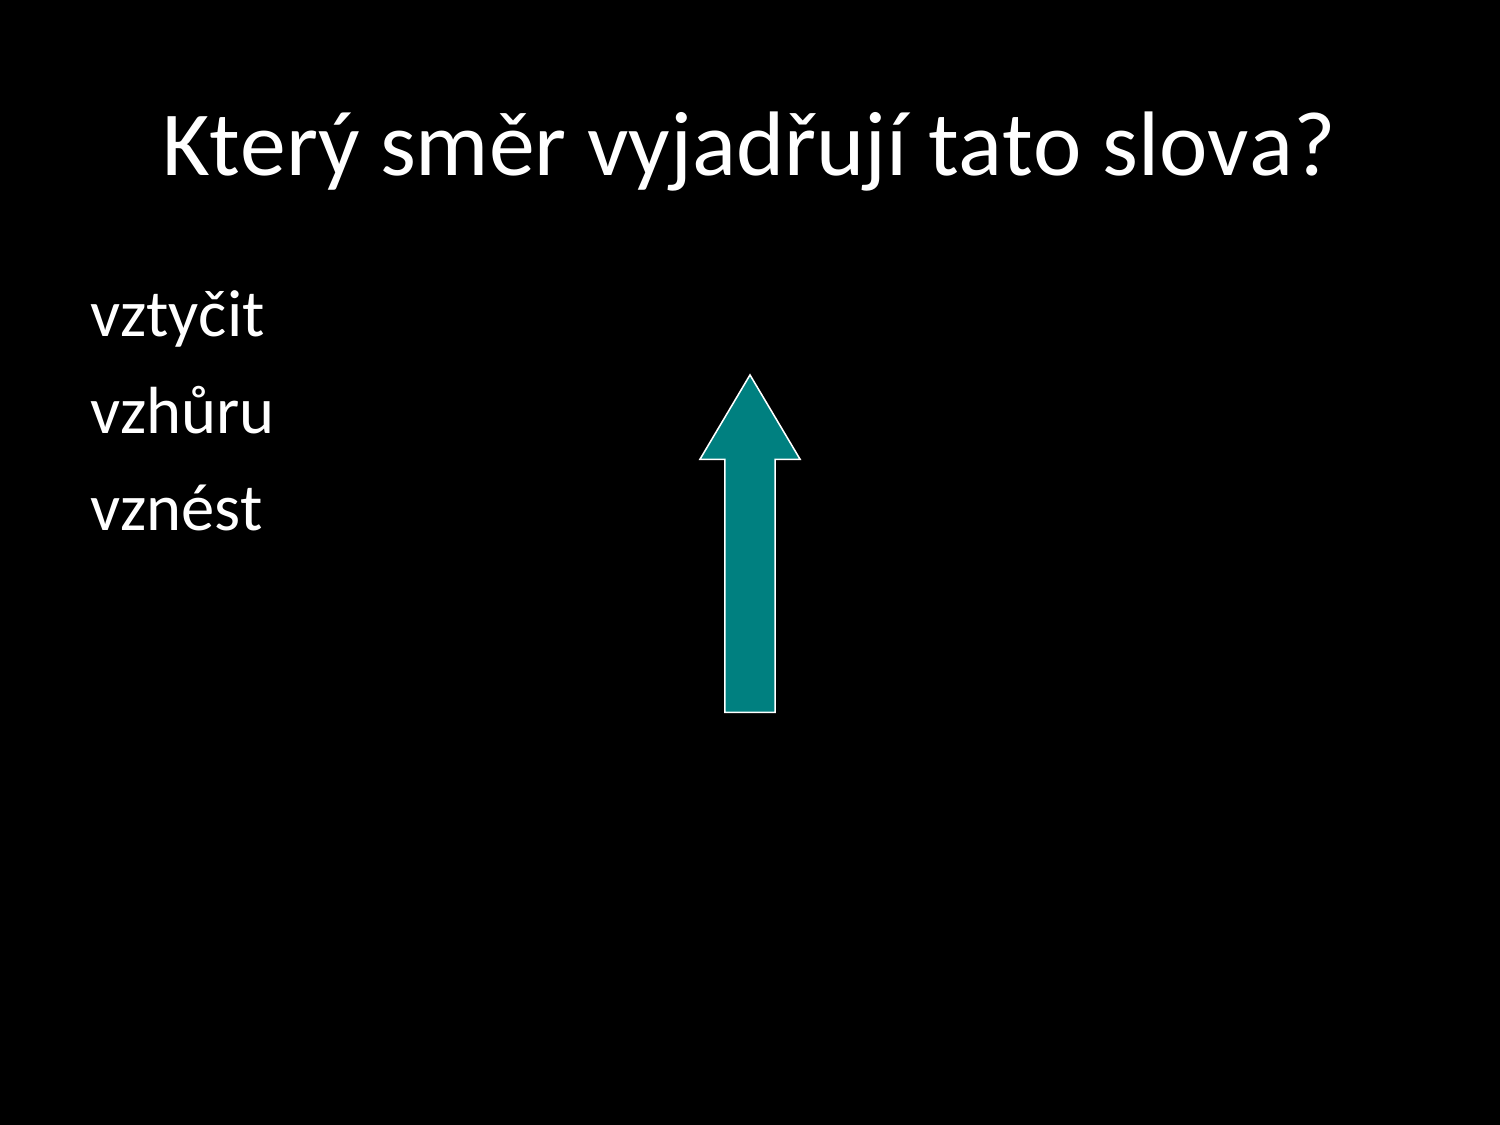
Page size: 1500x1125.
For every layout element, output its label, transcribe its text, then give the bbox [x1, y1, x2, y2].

text_box [699, 374, 801, 713]
title Který směr vyjadřují tato slova? [75, 45, 1426, 233]
list vztyčit vzhůru vznést [75, 262, 1426, 1006]
